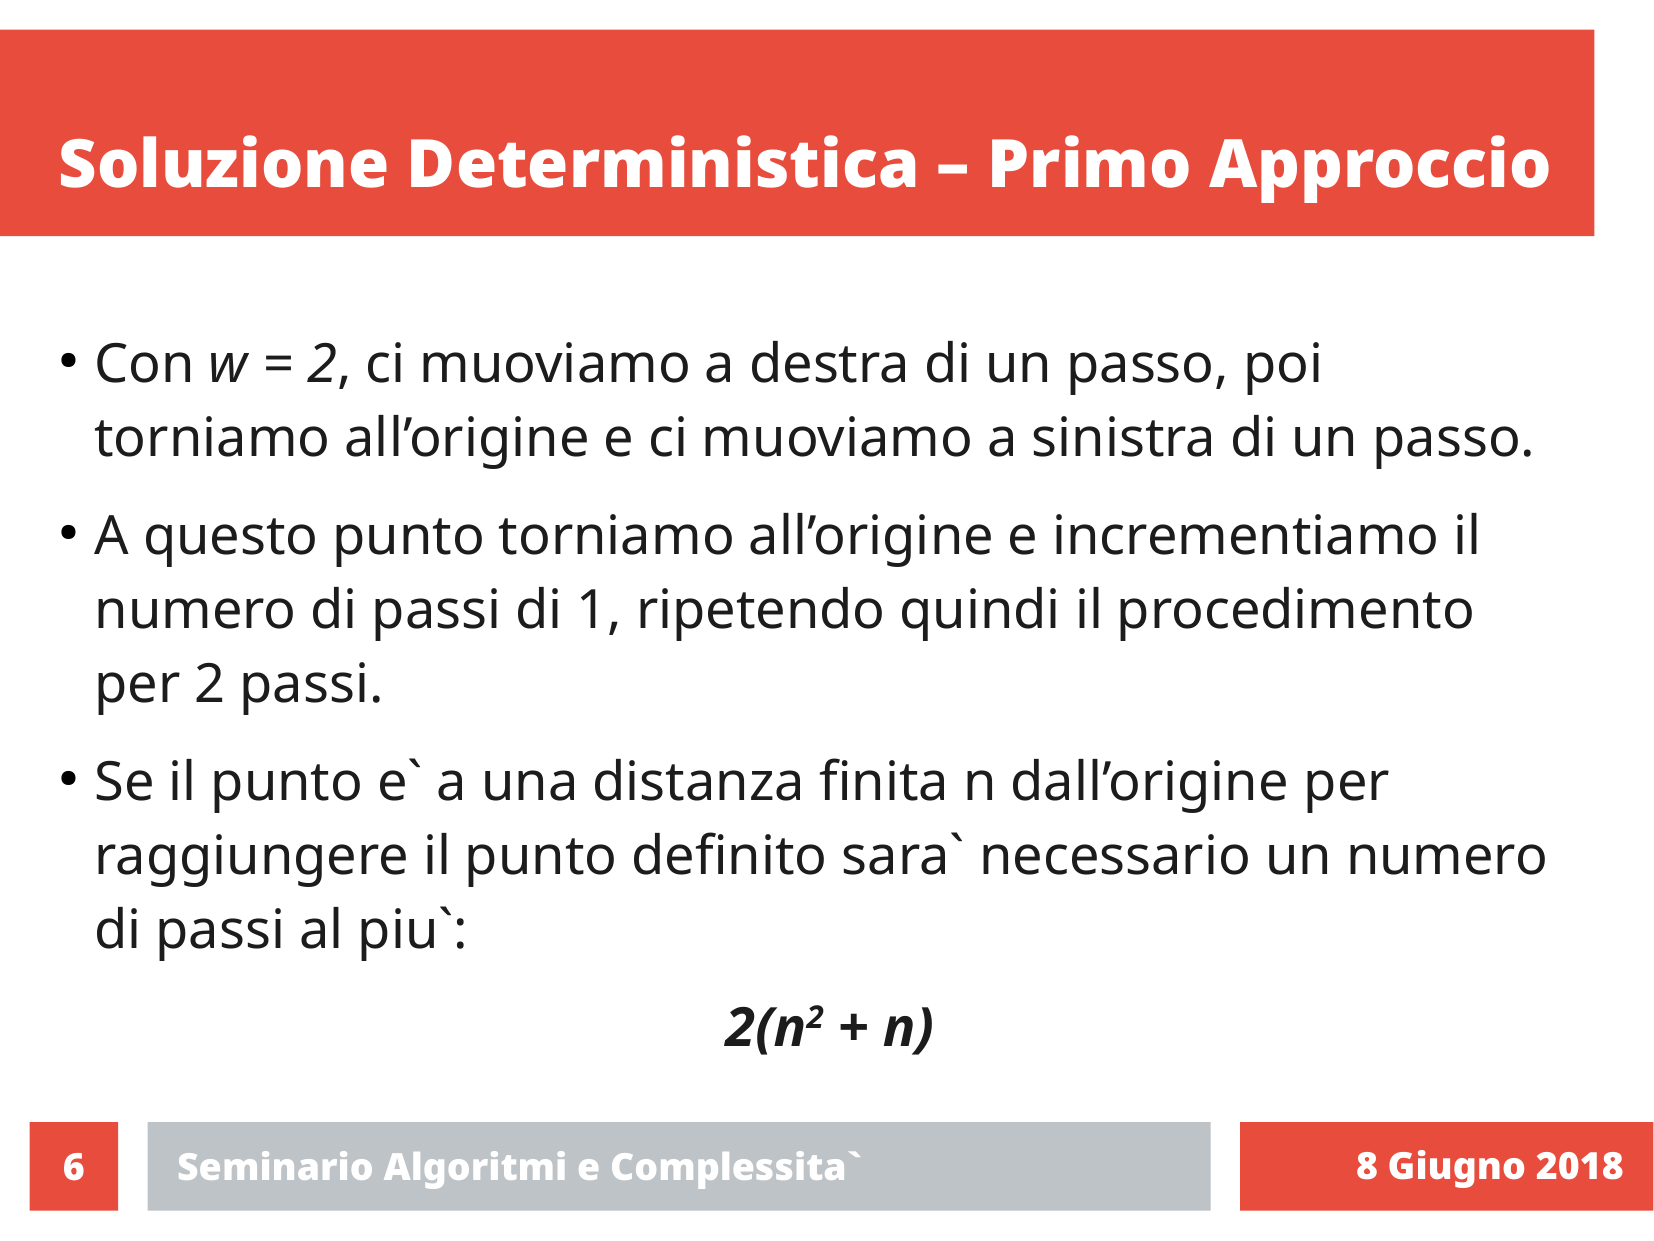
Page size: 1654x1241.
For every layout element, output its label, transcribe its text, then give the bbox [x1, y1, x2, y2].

title Soluzione Deterministica – Primo Approccio [59, 59, 1595, 207]
list Con w = 2, ci muoviamo a destra di un passo, poi torniamo all’origine e ci muoviamo a sinistra di un passo. A questo punto torniamo all’origine e incrementiamo il numero di passi di 1, ripetendo quindi il procedimento per 2 passi. Se il punto e` a una distanza finita n dall’origine per raggiungere il punto definito sara` necessario un numero di passi al piu`: 2(n2 + n) [59, 324, 1565, 1093]
